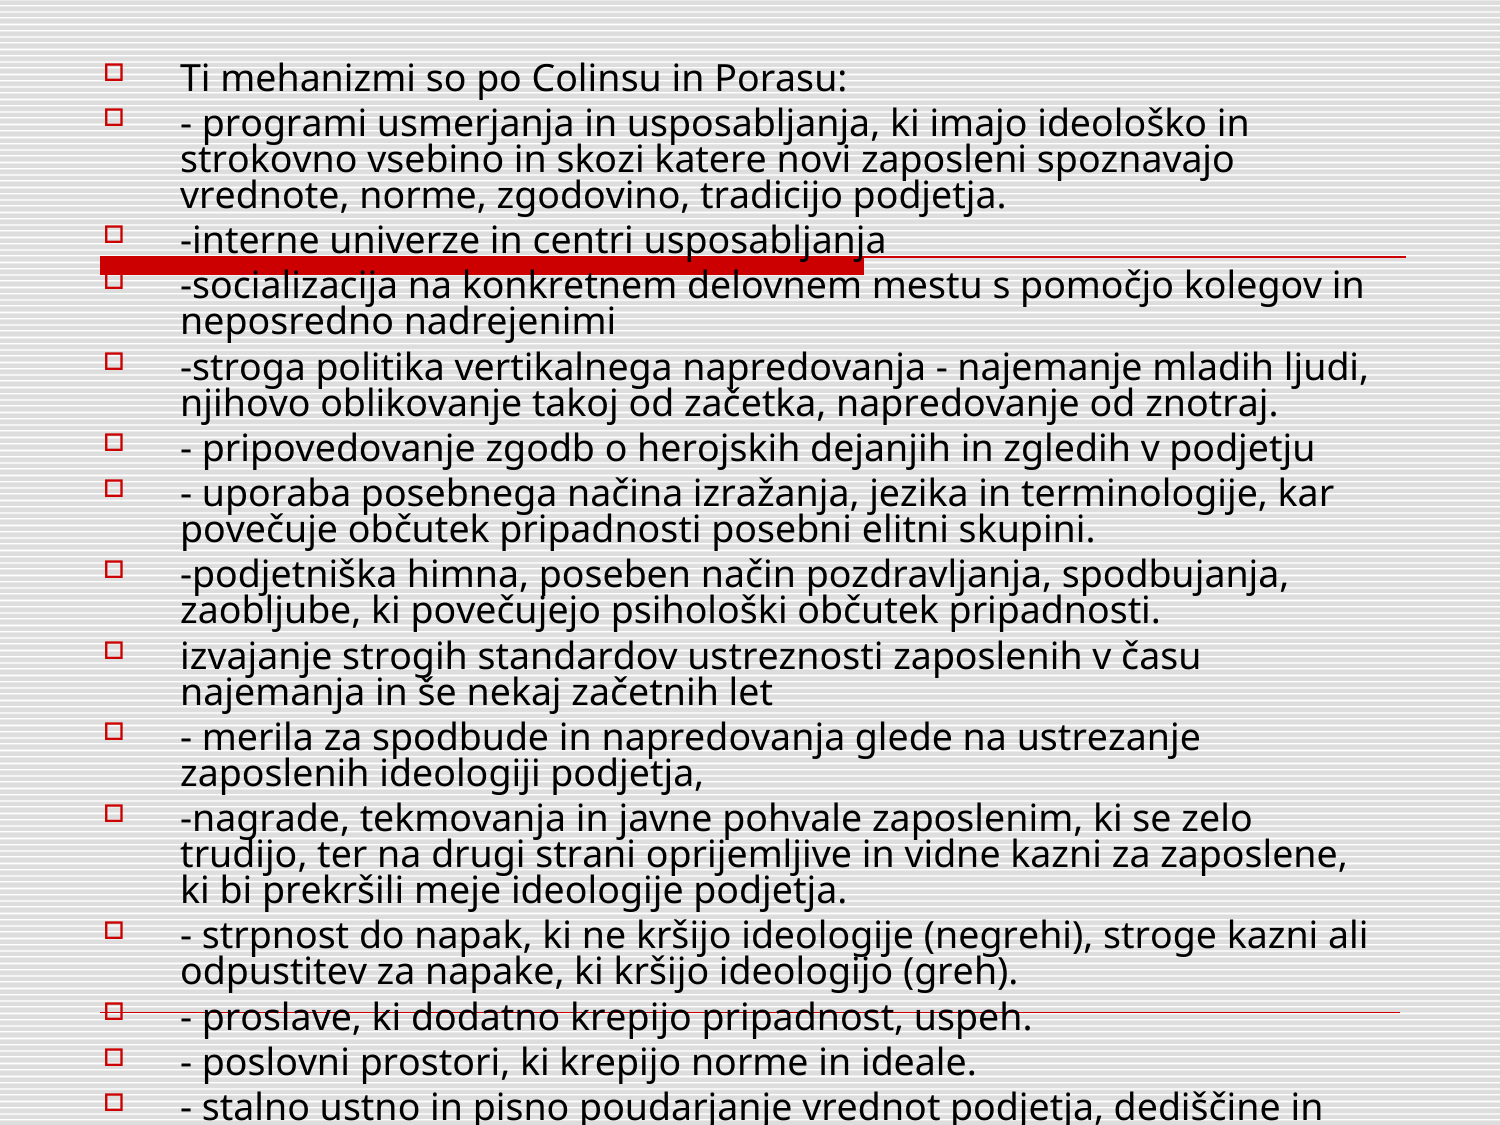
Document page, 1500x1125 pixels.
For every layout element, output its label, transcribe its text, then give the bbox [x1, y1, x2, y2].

picture [956, 1102, 968, 1118]
title [88, 31, 1401, 54]
picture [0, 0, 1500, 1125]
picture [585, 1102, 597, 1118]
list Ti mehanizmi so po Colinsu in Porasu: - programi usmerjanja in usposabljanja, ki imajo ideološko in strokovno vsebino in skozi katere novi zaposleni spoznavajo vrednote, norme, zgodovino, tradicijo podjetja. -interne univerze in centri usposabljanja -socializacija na konkretnem delovnem mestu s pomočjo kolegov in neposredno nadrejenimi -stroga politika vertikalnega napredovanja - najemanje mladih ljudi, njihovo oblikovanje takoj od začetka, napredovanje od znotraj. - pripovedovanje zgodb o herojskih dejanjih in zgledih v podjetju - uporaba posebnega načina izražanja, jezika in terminologije, kar povečuje občutek pripadnosti posebni elitni skupini. -podjetniška himna, poseben način pozdravljanja, spodbujanja, zaobljube, ki povečujejo psihološki občutek pripadnosti. izvajanje strogih standardov ustreznosti zaposlenih v času najemanja in še nekaj začetnih let - merila za spodbude in napredovanja glede na ustrezanje zaposlenih ideologiji podjetja, -nagrade, tekmovanja in javne pohvale zaposlenim, ki se zelo trudijo, ter na drugi strani oprijemljive in vidne kazni za zaposlene, ki bi prekršili meje ideologije podjetja. - strpnost do napak, ki ne kršijo ideologije (negrehi), stroge kazni ali odpustitev za napake, ki kršijo ideologijo (greh). - proslave, ki dodatno krepijo pripadnost, uspeh. - poslovni prostori, ki krepijo norme in ideale. - stalno ustno in pisno poudarjanje vrednot podjetja, dediščine in občutka pripadnosti nečemu posebnemu. [88, 54, 1401, 1064]
picture [478, 1102, 490, 1118]
